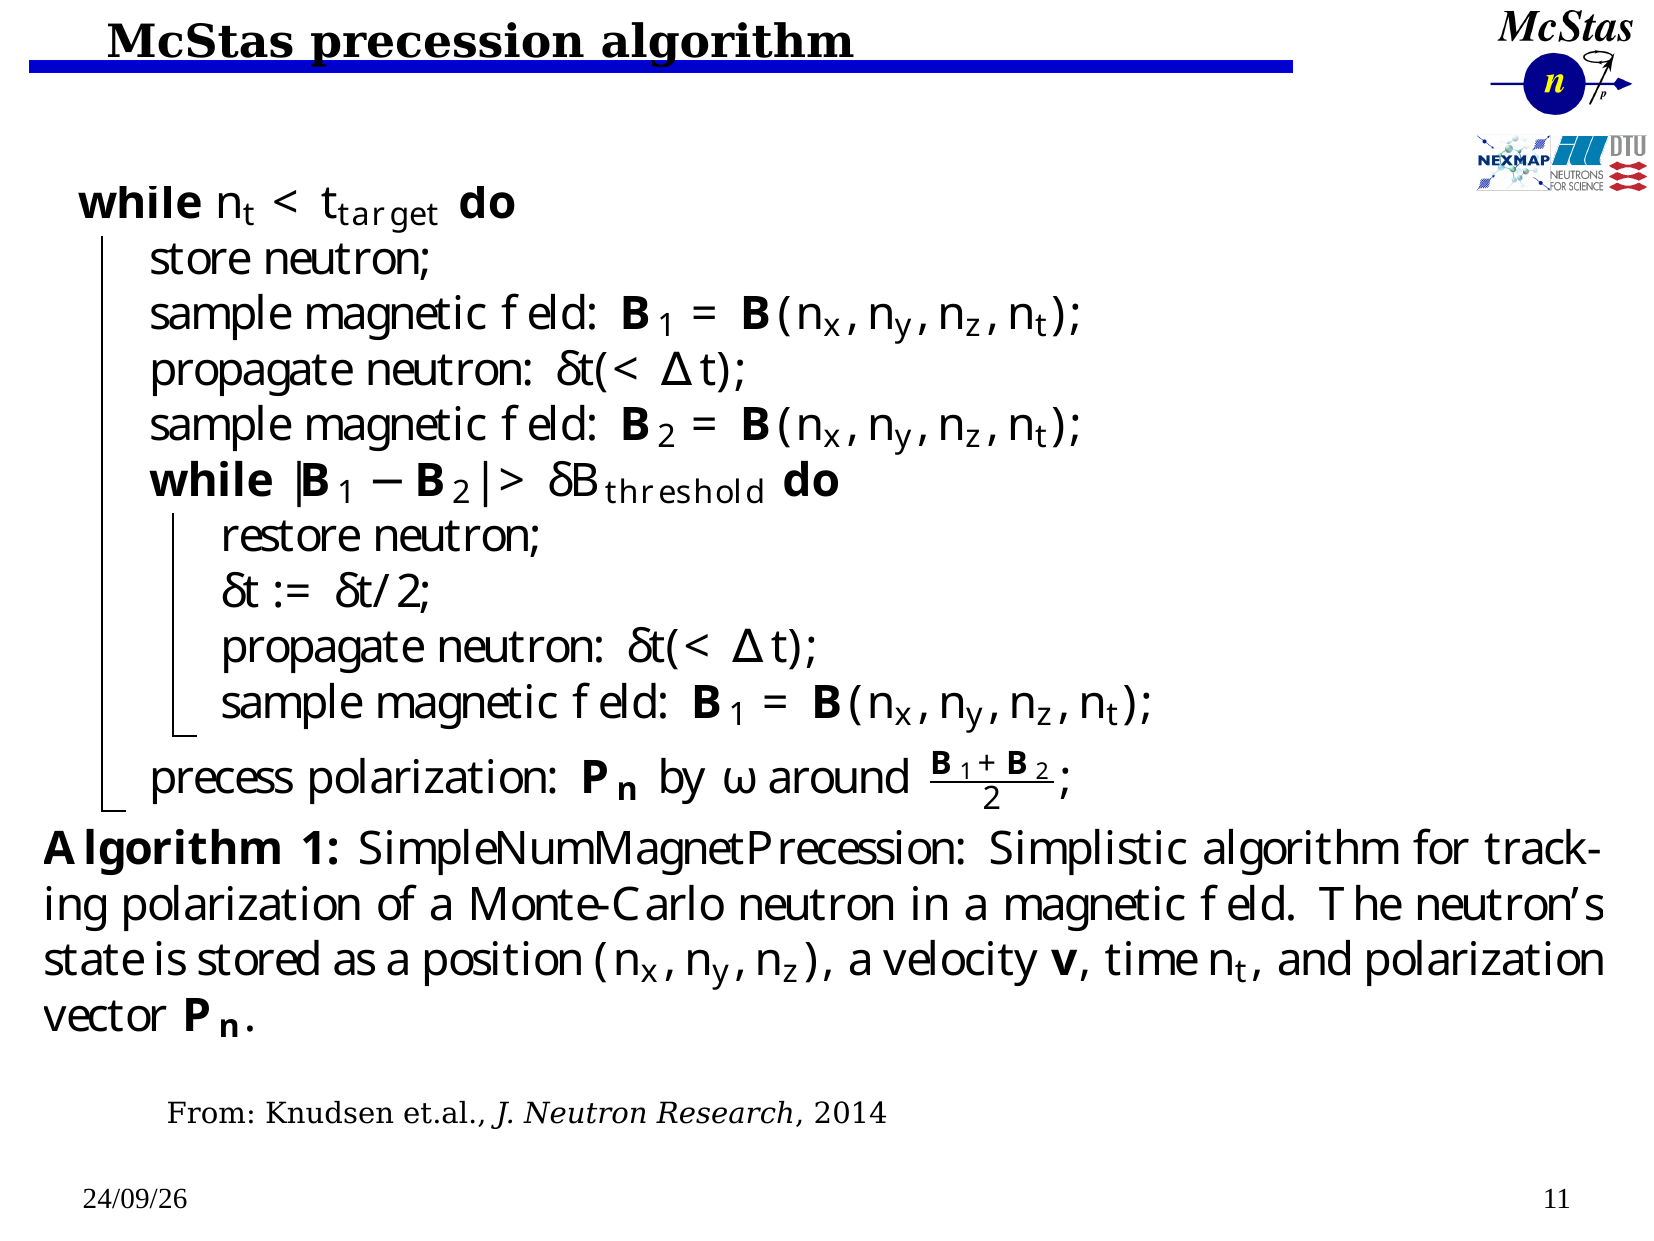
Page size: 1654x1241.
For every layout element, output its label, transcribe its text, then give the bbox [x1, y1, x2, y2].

title McStas precession algorithm [106, 11, 1489, 71]
text_box From: Knudsen et.al., J. Neutron Research, 2014 [151, 1089, 1394, 1139]
picture [44, 10, 1647, 1038]
